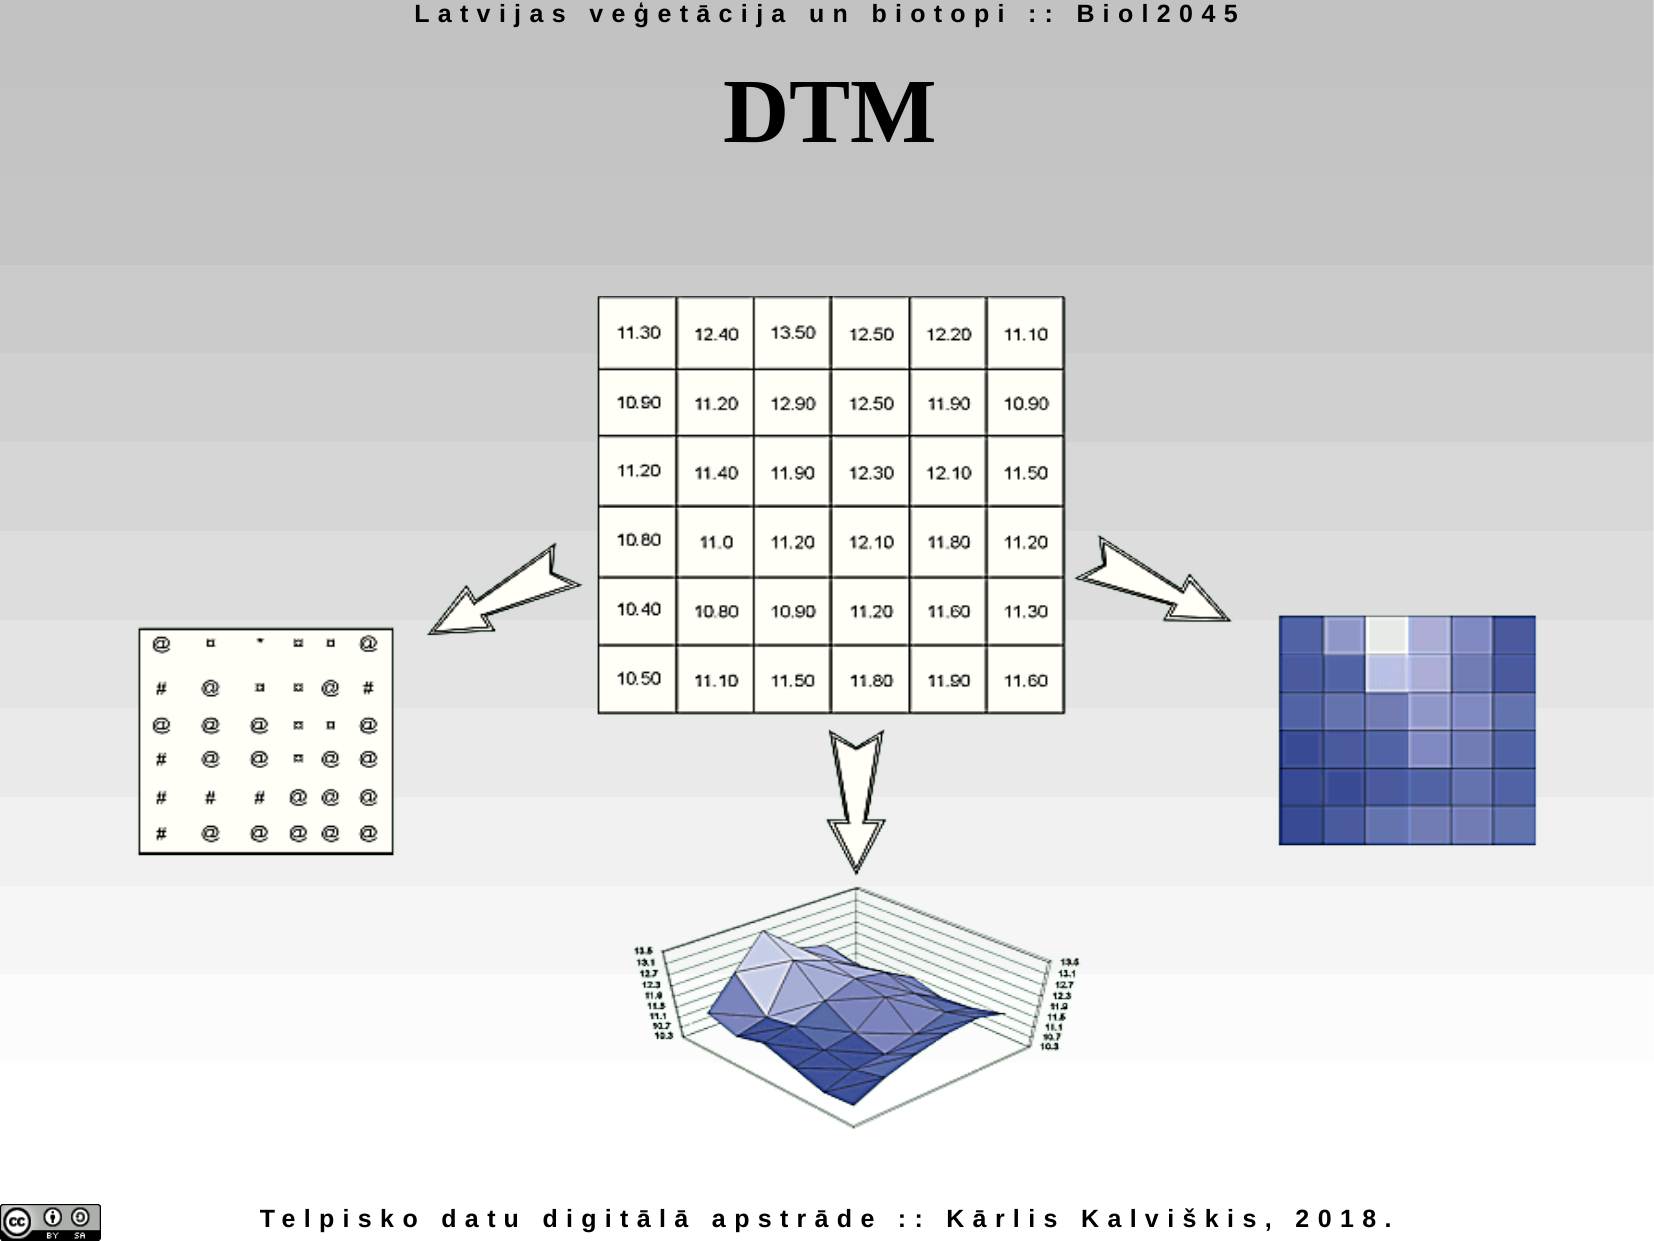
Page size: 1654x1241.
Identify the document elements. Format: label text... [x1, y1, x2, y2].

title DTM [34, 61, 1626, 296]
picture [0, 0, 1654, 1241]
